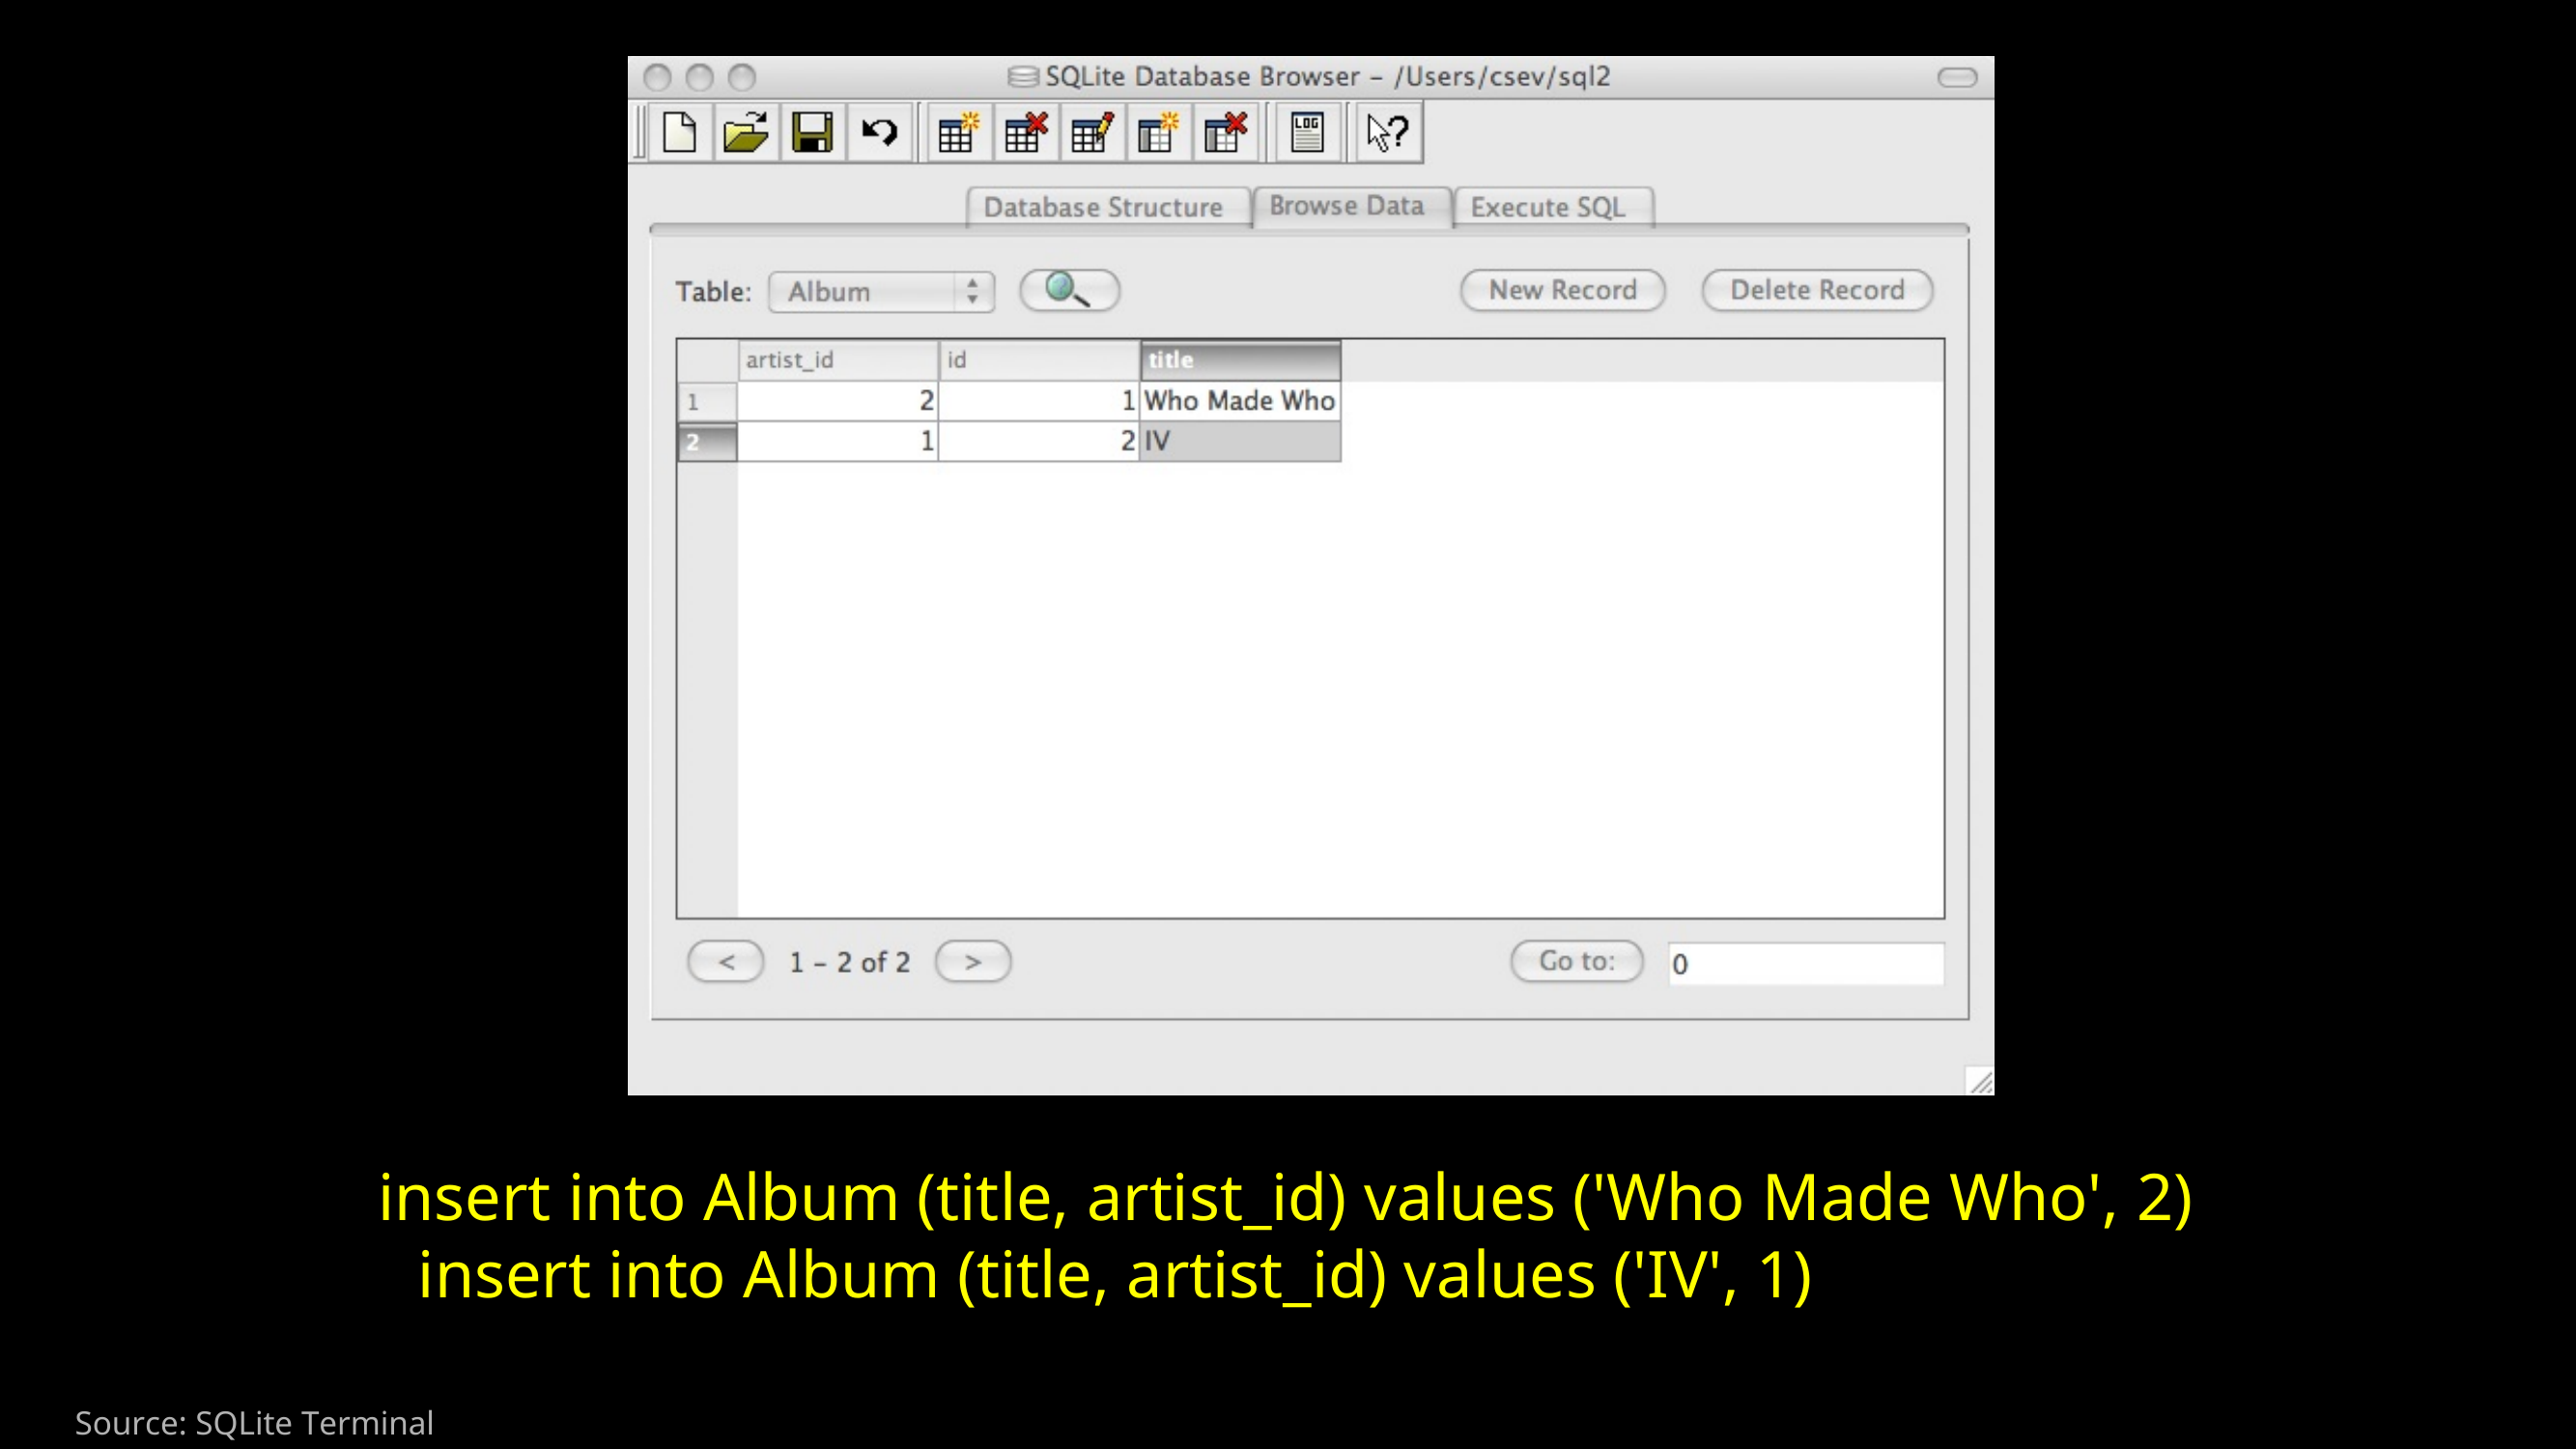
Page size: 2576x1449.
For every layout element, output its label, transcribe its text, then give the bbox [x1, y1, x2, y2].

text_box insert into Album (title, artist_id) values ('Who Made Who', 2) insert into Album (title, artist_id) values ('IV', 1) [368, 1156, 2205, 1312]
picture [628, 56, 1995, 1095]
text_box Source: SQLite Terminal [60, 1395, 450, 1449]
